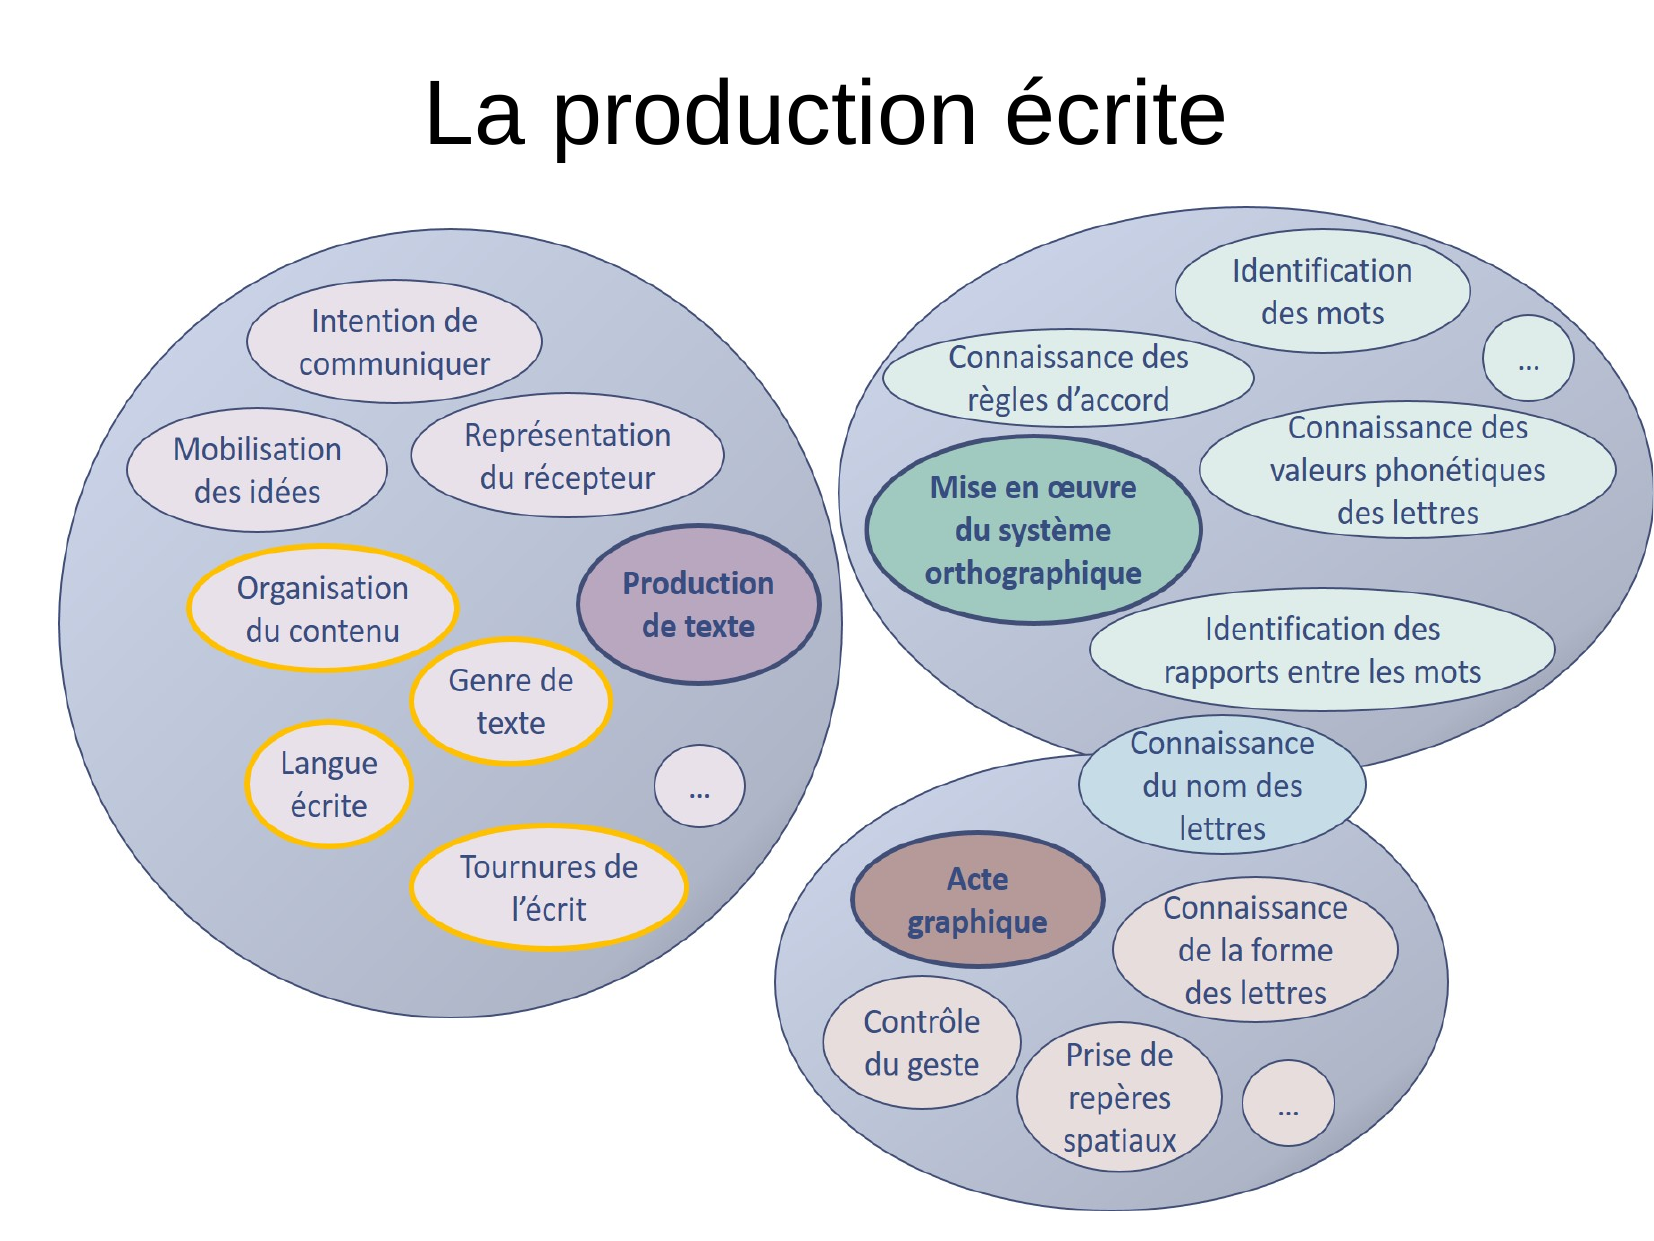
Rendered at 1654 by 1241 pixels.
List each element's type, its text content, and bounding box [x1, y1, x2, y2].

picture [58, 206, 1654, 1211]
title La production écrite [82, 49, 1571, 178]
